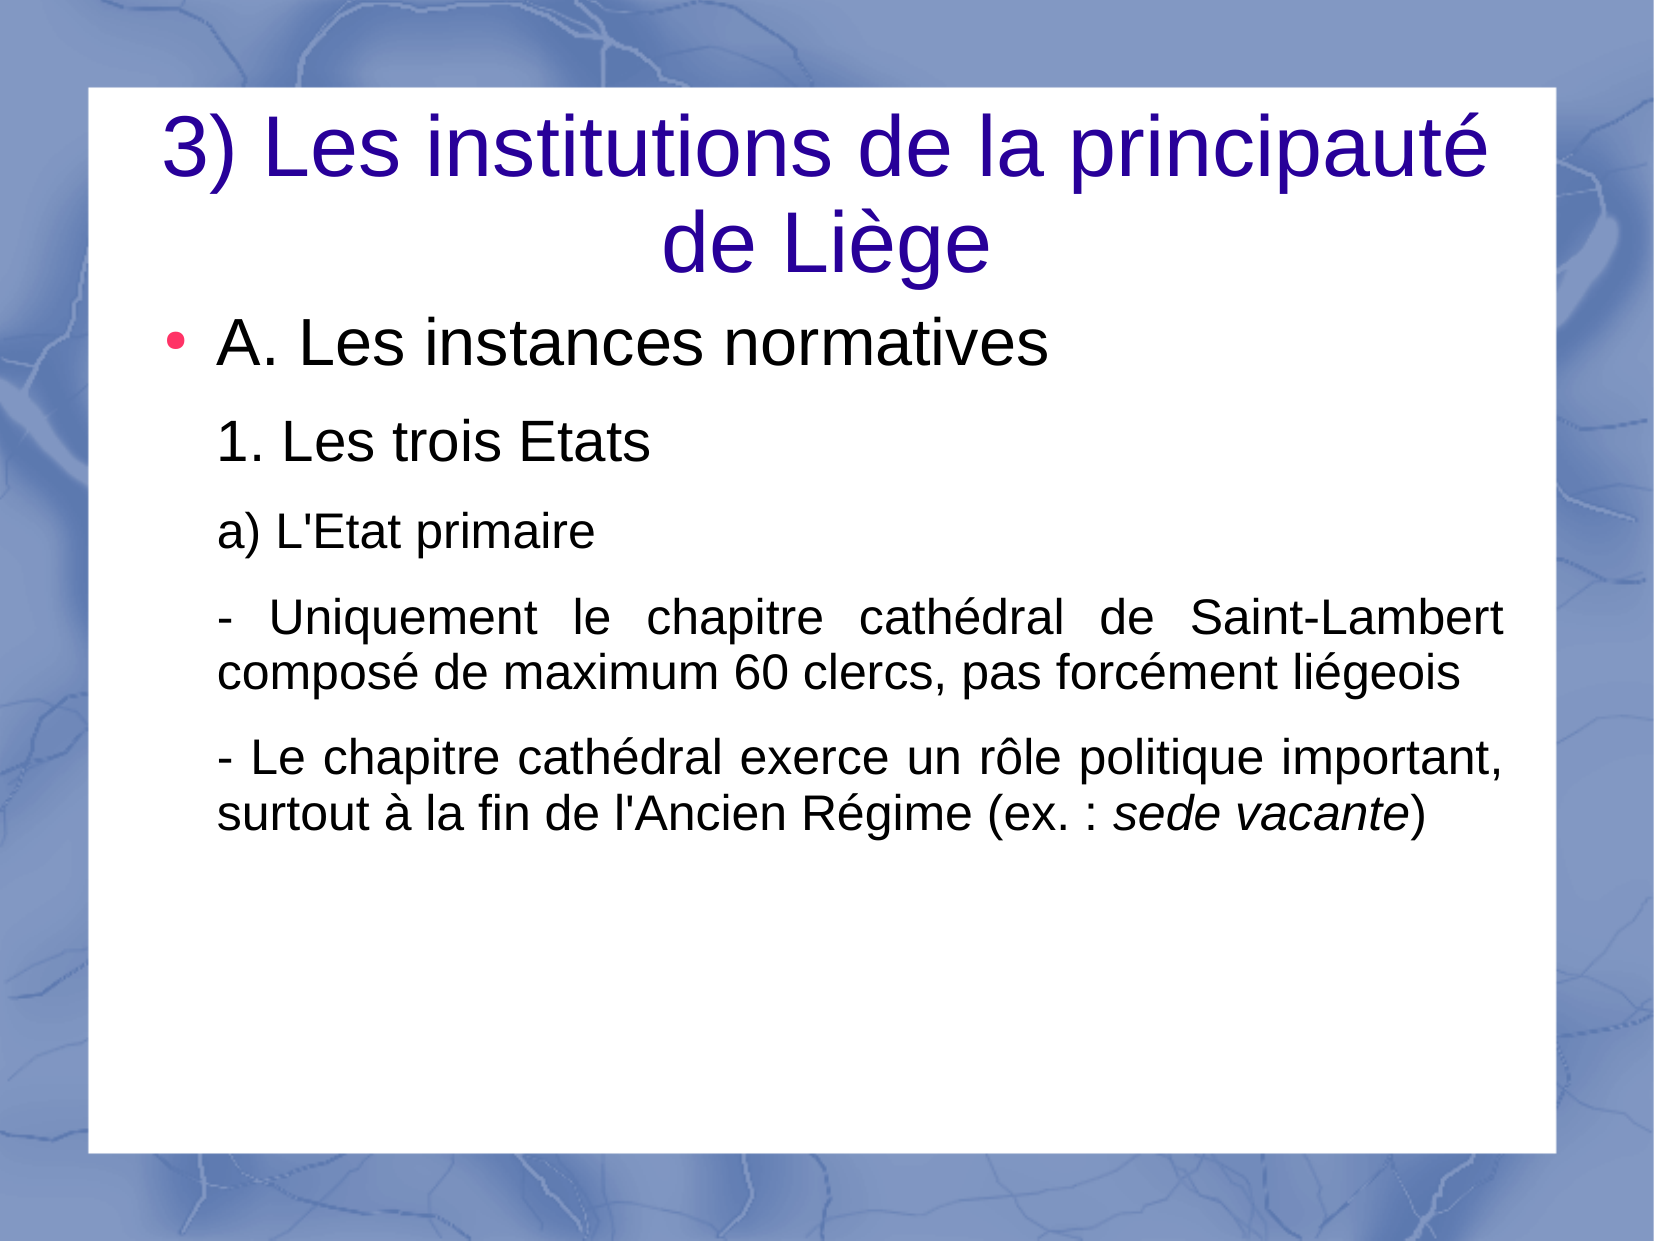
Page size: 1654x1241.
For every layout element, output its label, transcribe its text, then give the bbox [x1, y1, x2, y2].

picture [0, 0, 1654, 1241]
list A. Les instances normatives 1. Les trois Etats a) L'Etat primaire - Uniquement le chapitre cathédral de Saint-Lambert composé de maximum 60 clercs, pas forcément liégeois - Le chapitre cathédral exerce un rôle politique important, surtout à la fin de l'Ancien Régime (ex. : sede vacante) [146, 304, 1505, 1025]
title 3) Les institutions de la principauté de Liège [118, 90, 1536, 298]
